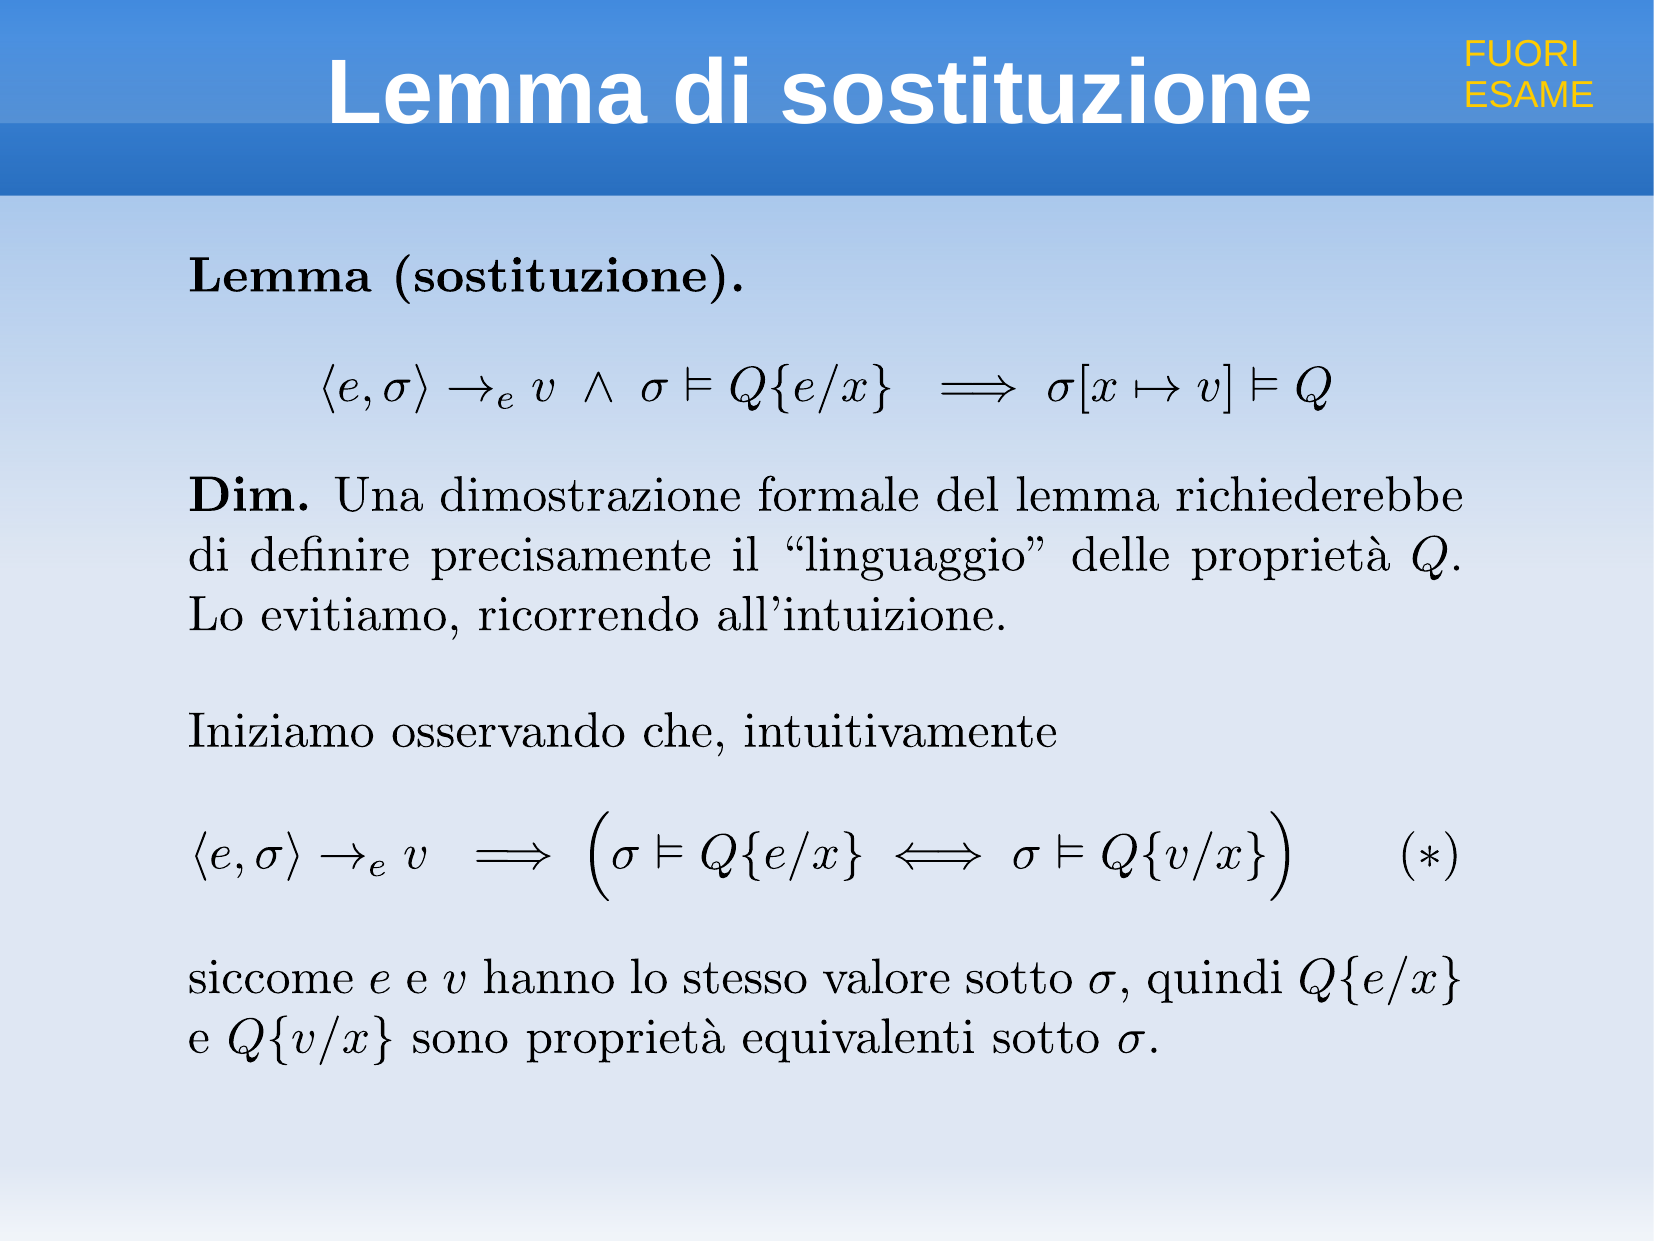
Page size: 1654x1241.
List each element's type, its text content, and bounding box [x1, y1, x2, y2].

title Lemma di sostituzione [76, 0, 1565, 188]
text_box [187, 254, 1464, 1066]
picture [0, 0, 1654, 1241]
text_box FUORI ESAME [1448, 24, 1610, 124]
